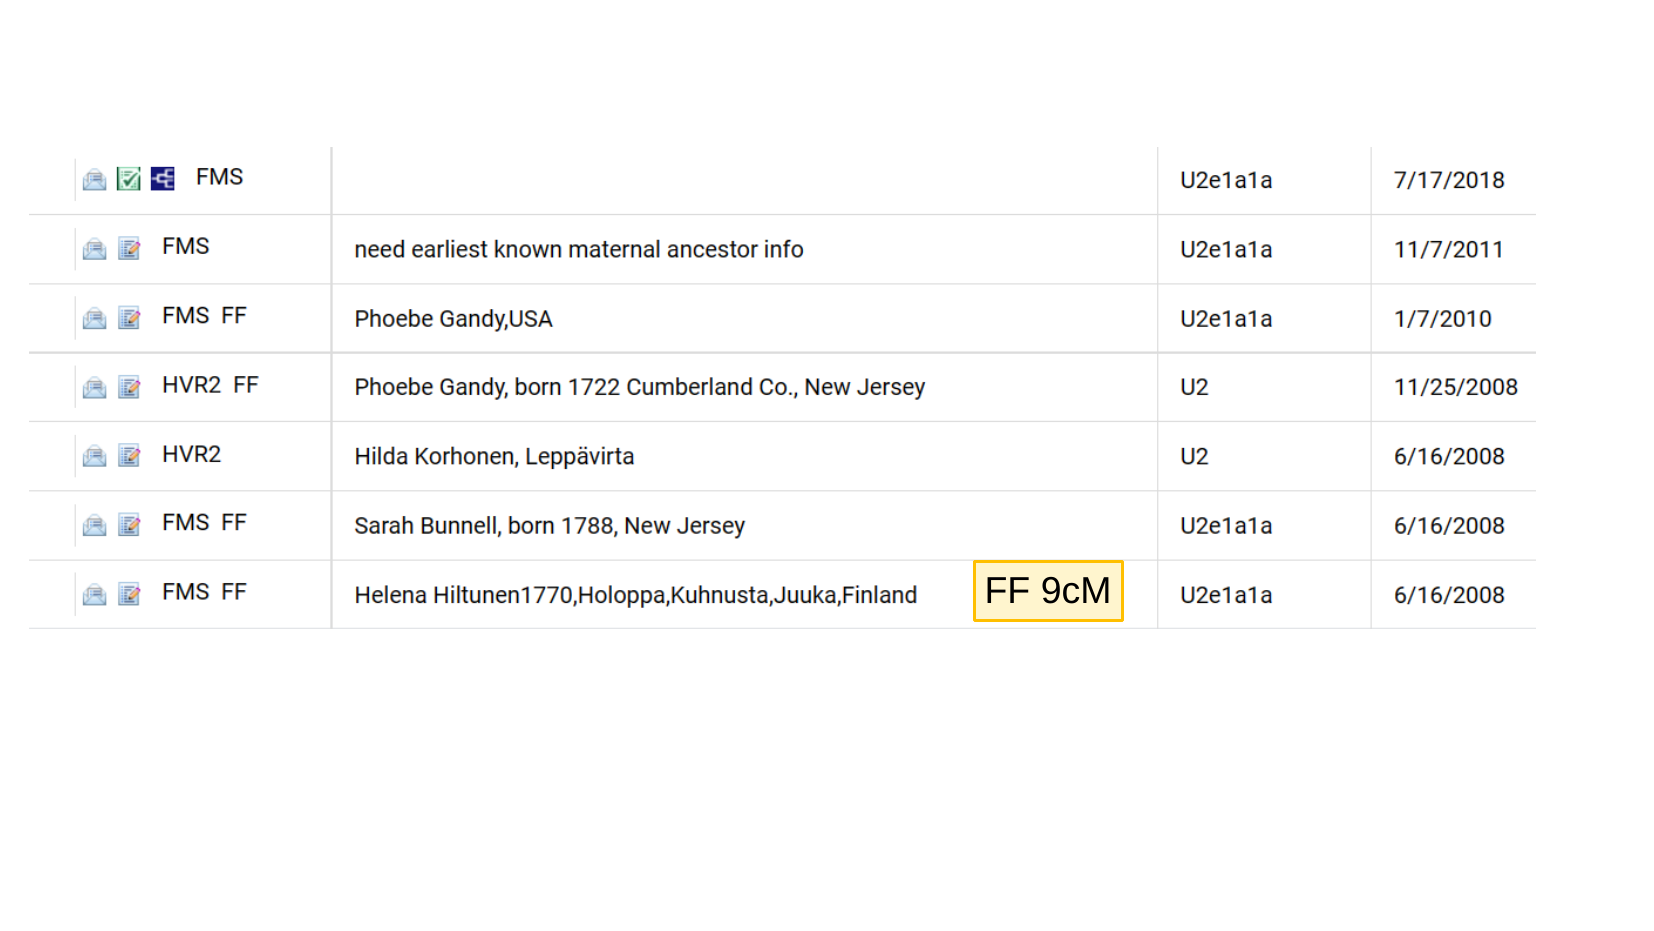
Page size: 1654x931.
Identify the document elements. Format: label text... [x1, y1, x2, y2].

picture [29, 147, 1536, 629]
text_box FF 9cM [974, 561, 1123, 621]
